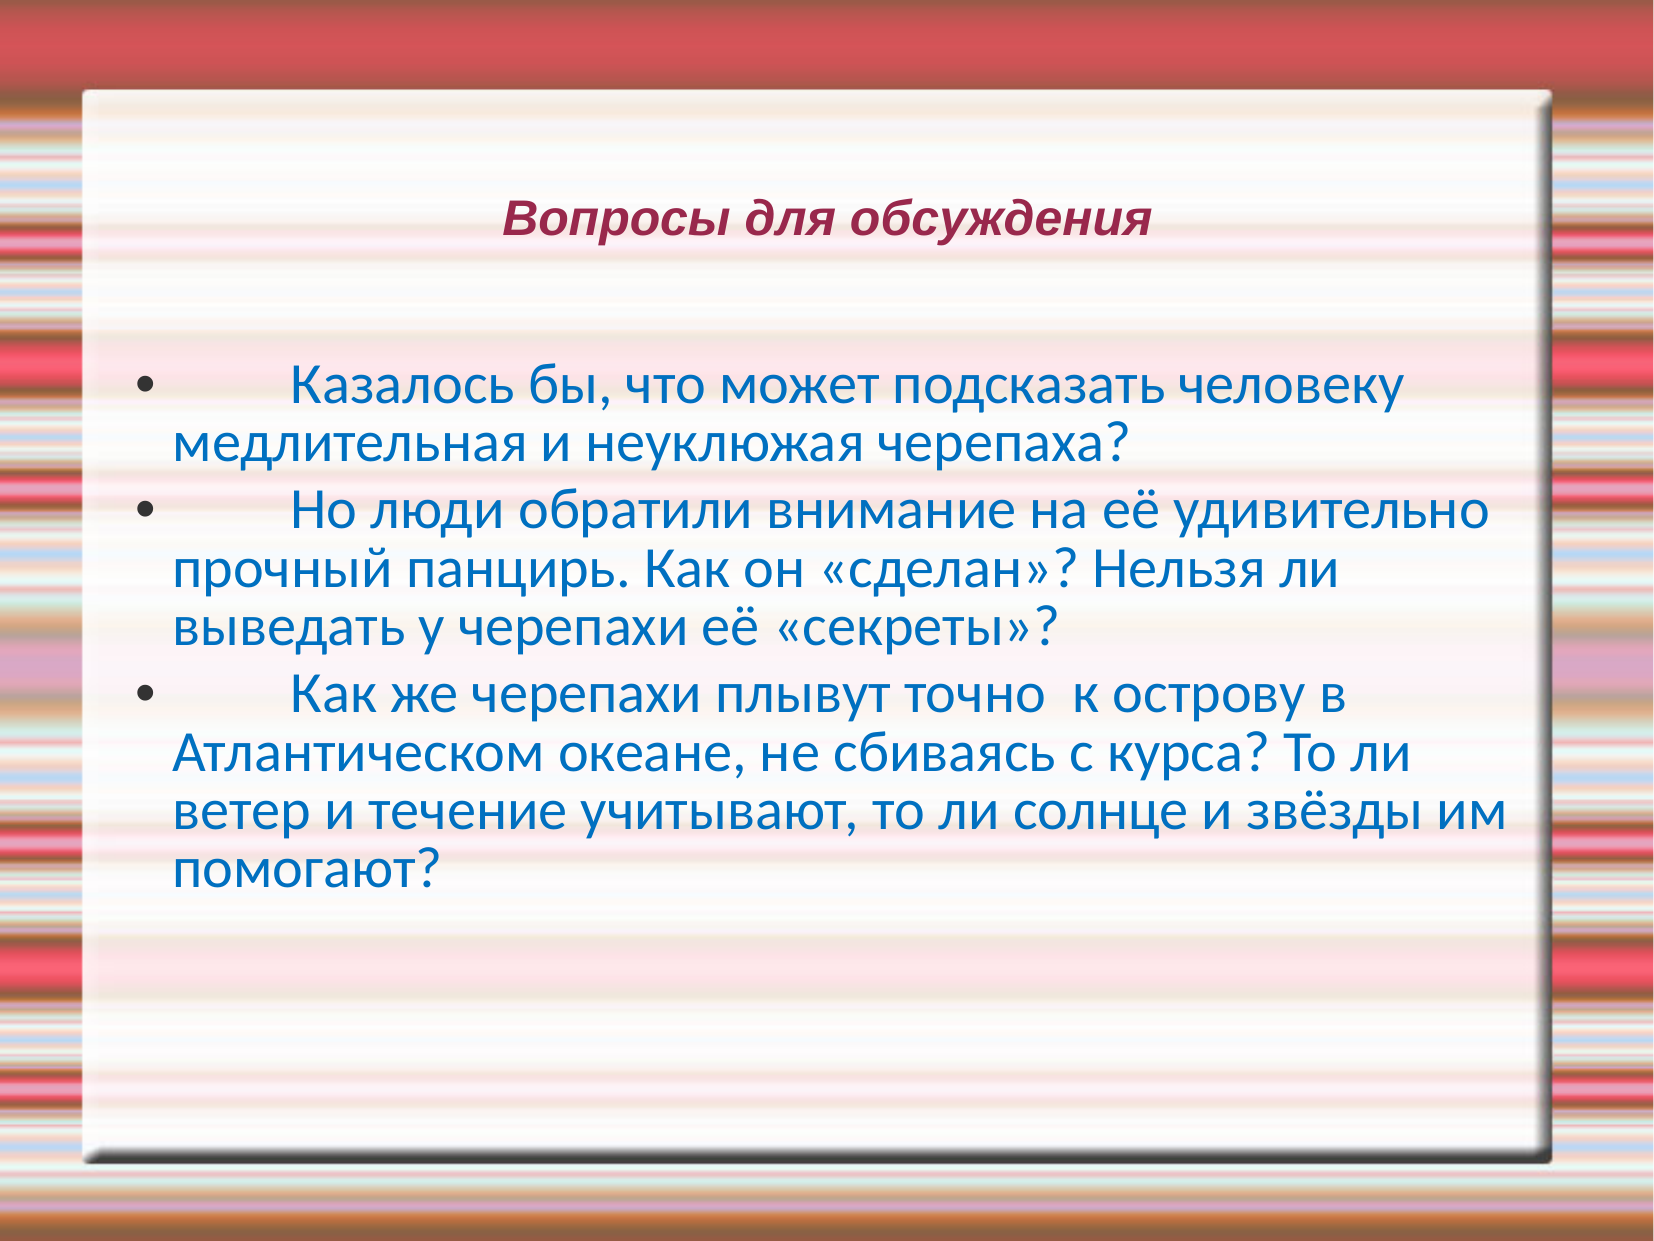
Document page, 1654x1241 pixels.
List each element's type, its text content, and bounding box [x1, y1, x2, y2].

picture [0, 0, 1654, 1241]
list • Казалось бы, что может подсказать человеку медлительная и неуклюжая черепаха? • Но люди обратили внимание на её удивительно прочный панцирь. Как он «сделан»? Нельзя ли выведать у черепахи её «секреты»? • Как же черепахи плывут точно к острову в Атлантическом океане, не сбиваясь с курса? То ли ветер и течение учитывают, то ли солнце и звёзды им помогают? [134, 350, 1516, 1132]
title Вопросы для обсуждения [121, 114, 1534, 322]
